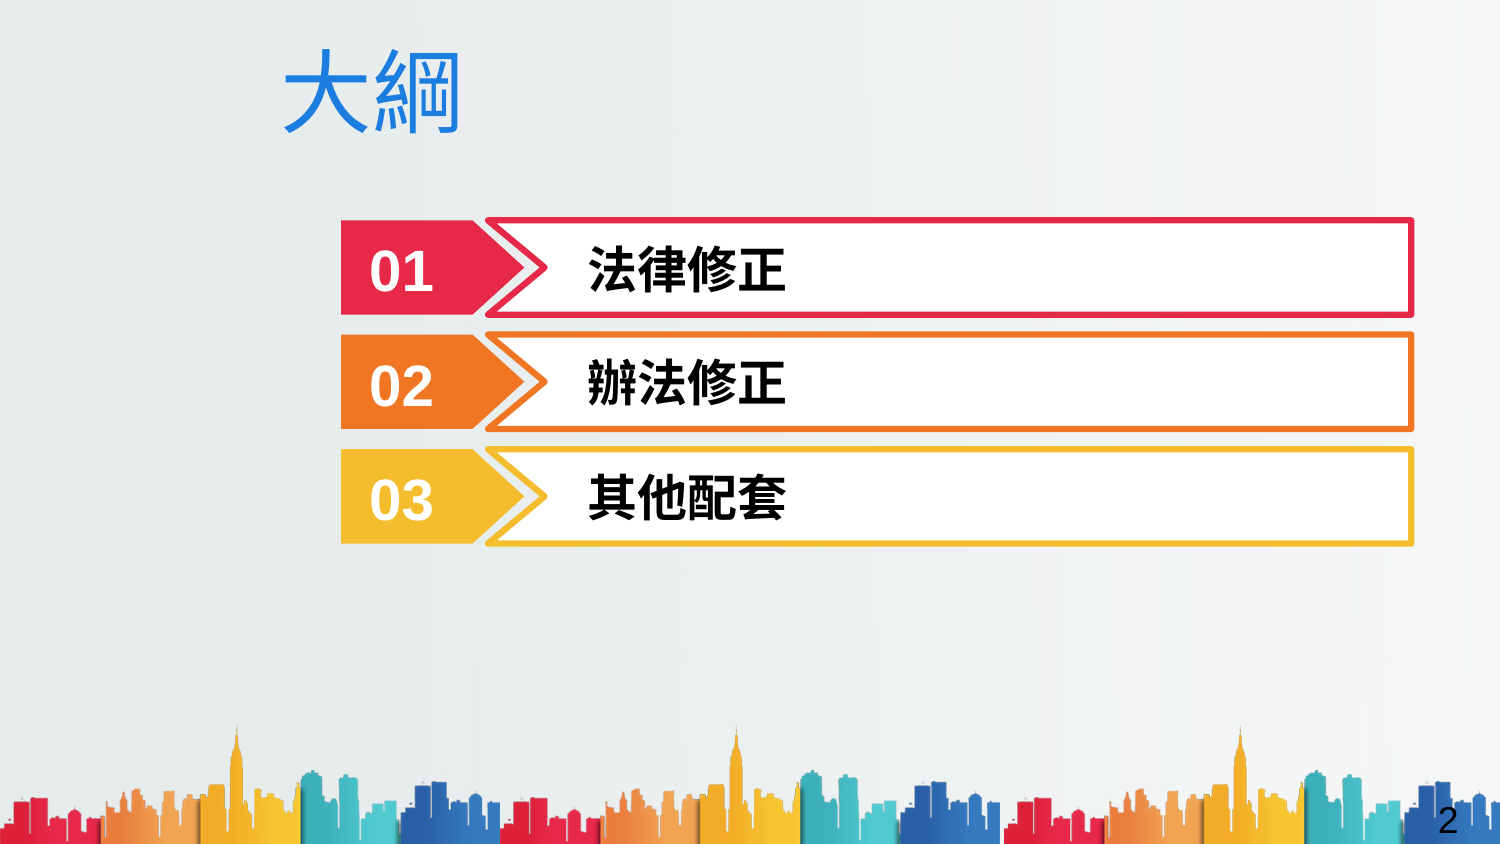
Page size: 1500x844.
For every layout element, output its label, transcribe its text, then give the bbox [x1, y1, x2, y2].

text_box [488, 334, 1412, 429]
text_box 其他配套 [572, 459, 1368, 535]
text_box [488, 220, 1412, 315]
text_box 法律修正 [572, 230, 1368, 306]
text_box 02 [354, 347, 454, 418]
text_box 大綱 [265, 16, 1500, 162]
picture [0, 0, 1500, 844]
text_box [341, 220, 525, 315]
text_box [488, 449, 1412, 544]
text_box [341, 449, 525, 544]
text_box 2 [1423, 787, 1500, 844]
text_box 01 [354, 233, 454, 304]
text_box [341, 334, 525, 429]
text_box 辦法修正 [572, 344, 1368, 420]
text_box 03 [354, 462, 454, 533]
